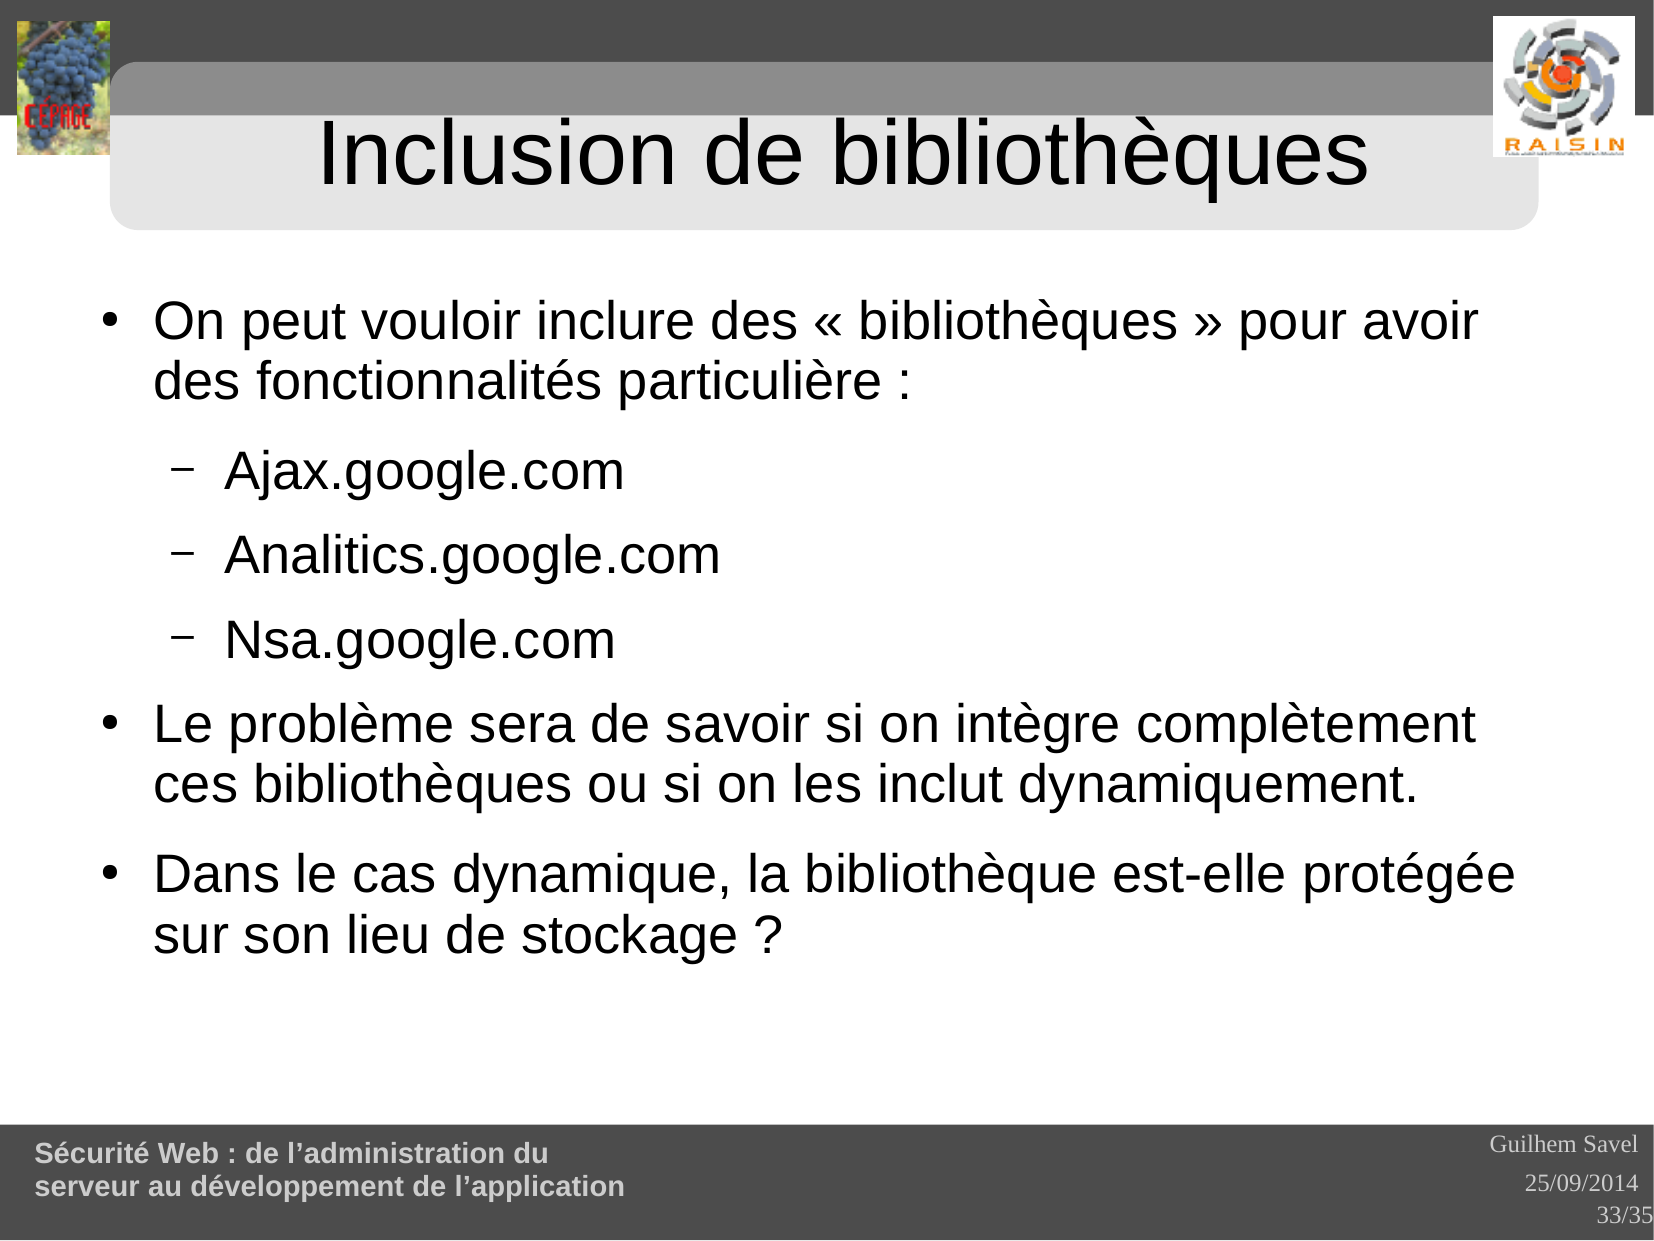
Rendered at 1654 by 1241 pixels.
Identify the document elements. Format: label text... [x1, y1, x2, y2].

picture [1493, 16, 1635, 157]
picture [17, 21, 110, 155]
list On peut vouloir inclure des « bibliothèques » pour avoir des fonctionnalités particulière : Ajax.google.com Analitics.google.com Nsa.google.com Le problème sera de savoir si on intègre complètement ces bibliothèques ou si on les inclut dynamiquement. Dans le cas dynamique, la bibliothèque est-elle protégée sur son lieu de stockage ? [82, 290, 1571, 1010]
title Inclusion de bibliothèques [82, 49, 1571, 257]
